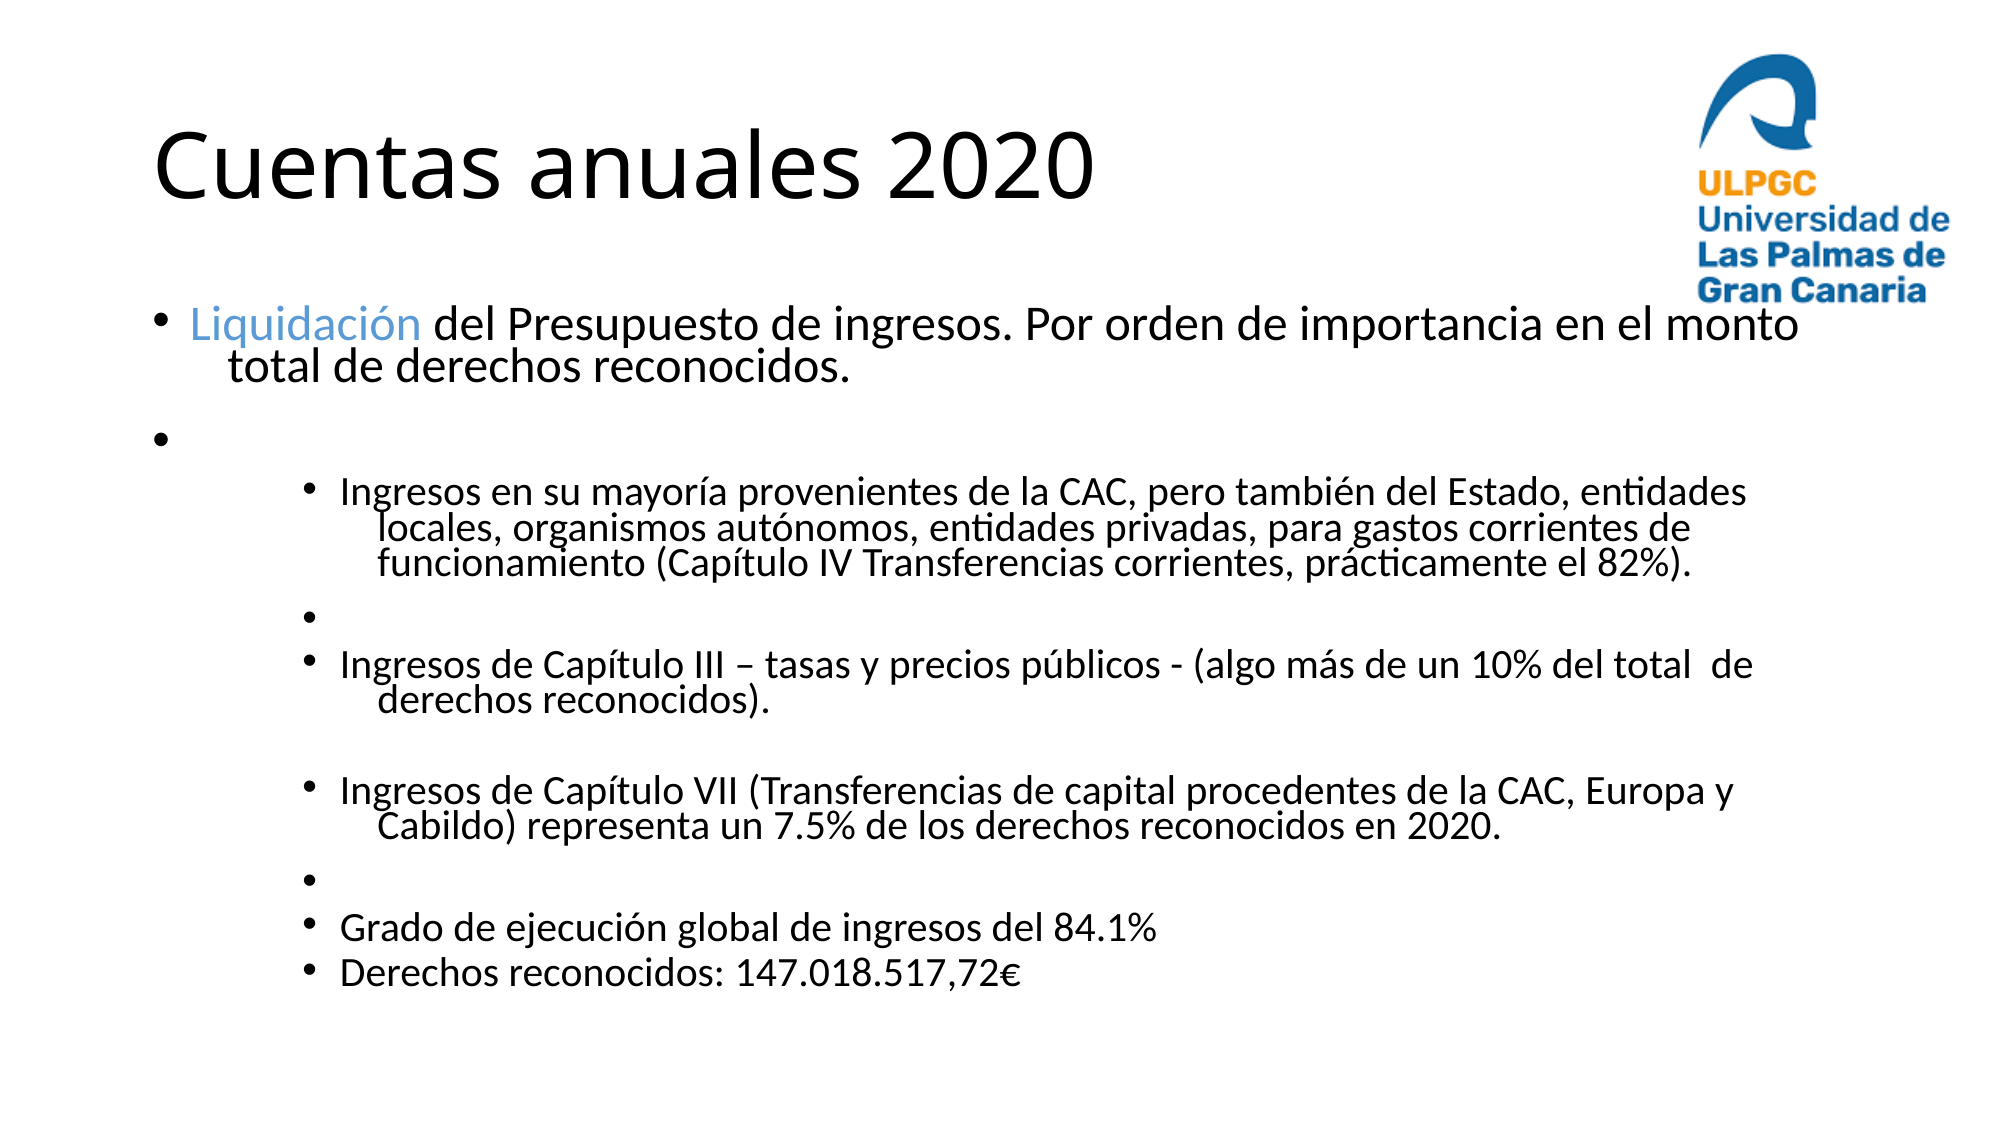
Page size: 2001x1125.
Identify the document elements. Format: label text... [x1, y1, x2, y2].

picture [1648, 4, 2000, 355]
title Cuentas anuales 2020 [137, 59, 1863, 278]
list Liquidación del Presupuesto de ingresos. Por orden de importancia en el monto total de derechos reconocidos. Ingresos en su mayoría provenientes de la CAC, pero también del Estado, entidades locales, organismos autónomos, entidades privadas, para gastos corrientes de funcionamiento (Capítulo IV Transferencias corrientes, prácticamente el 82%). Ingresos de Capítulo III – tasas y precios públicos - (algo más de un 10% del total de derechos reconocidos). Ingresos de Capítulo VII (Transferencias de capital procedentes de la CAC, Europa y Cabildo) representa un 7.5% de los derechos reconocidos en 2020. Grado de ejecución global de ingresos del 84.1% Derechos reconocidos: 147.018.517,72€ [137, 299, 1863, 1014]
